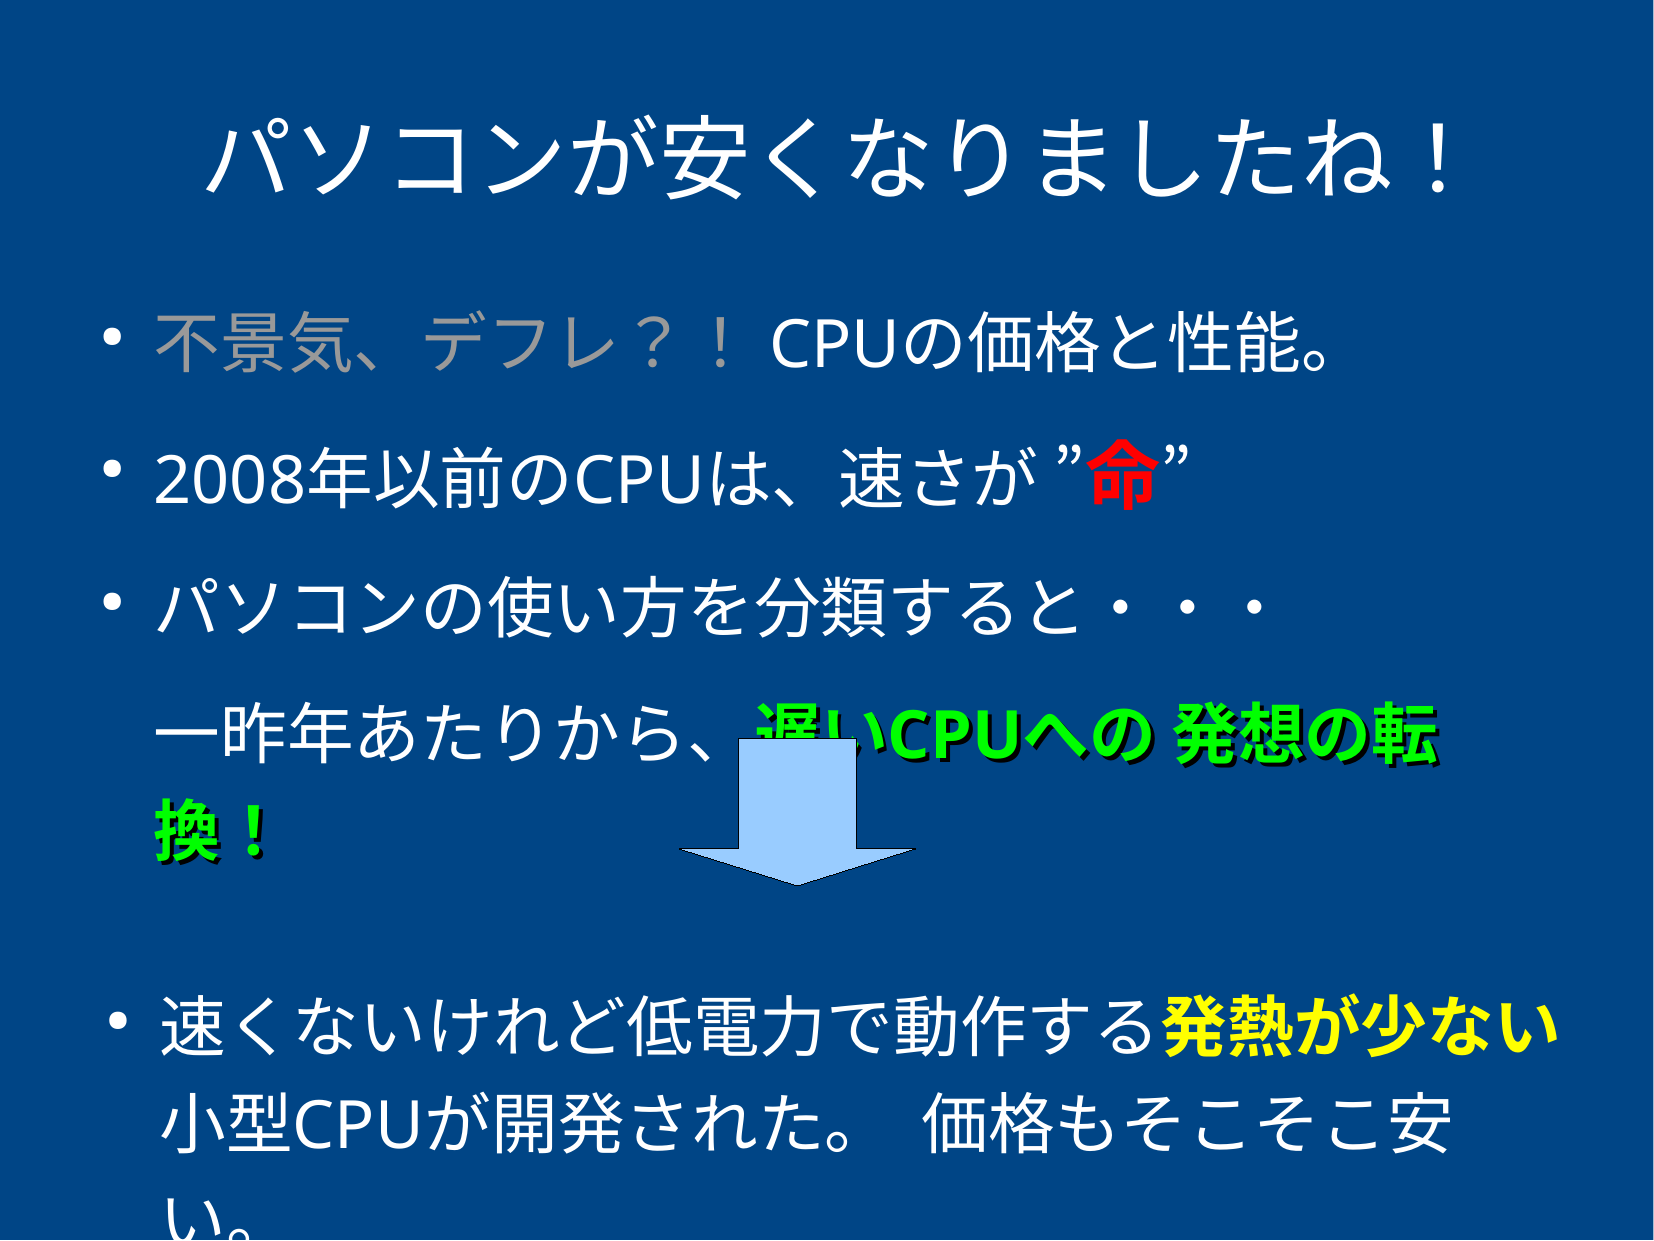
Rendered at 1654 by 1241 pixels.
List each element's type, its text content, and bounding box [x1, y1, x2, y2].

text_box [679, 738, 916, 886]
list 不景気、デフレ？！ CPUの価格と性能。 2008年以前のCPUは、速さが ”命” パソコンの使い方を分類すると・・・ 一昨年あたりから、遅いCPUへの 発想の転換！ [82, 290, 1565, 739]
list 速くないけれど低電力で動作する発熱が少ない 小型CPUが開発された。 価格もそこそこ安い。 [88, 974, 1565, 1152]
title パソコンが安くなりましたね！ [82, 56, 1571, 250]
